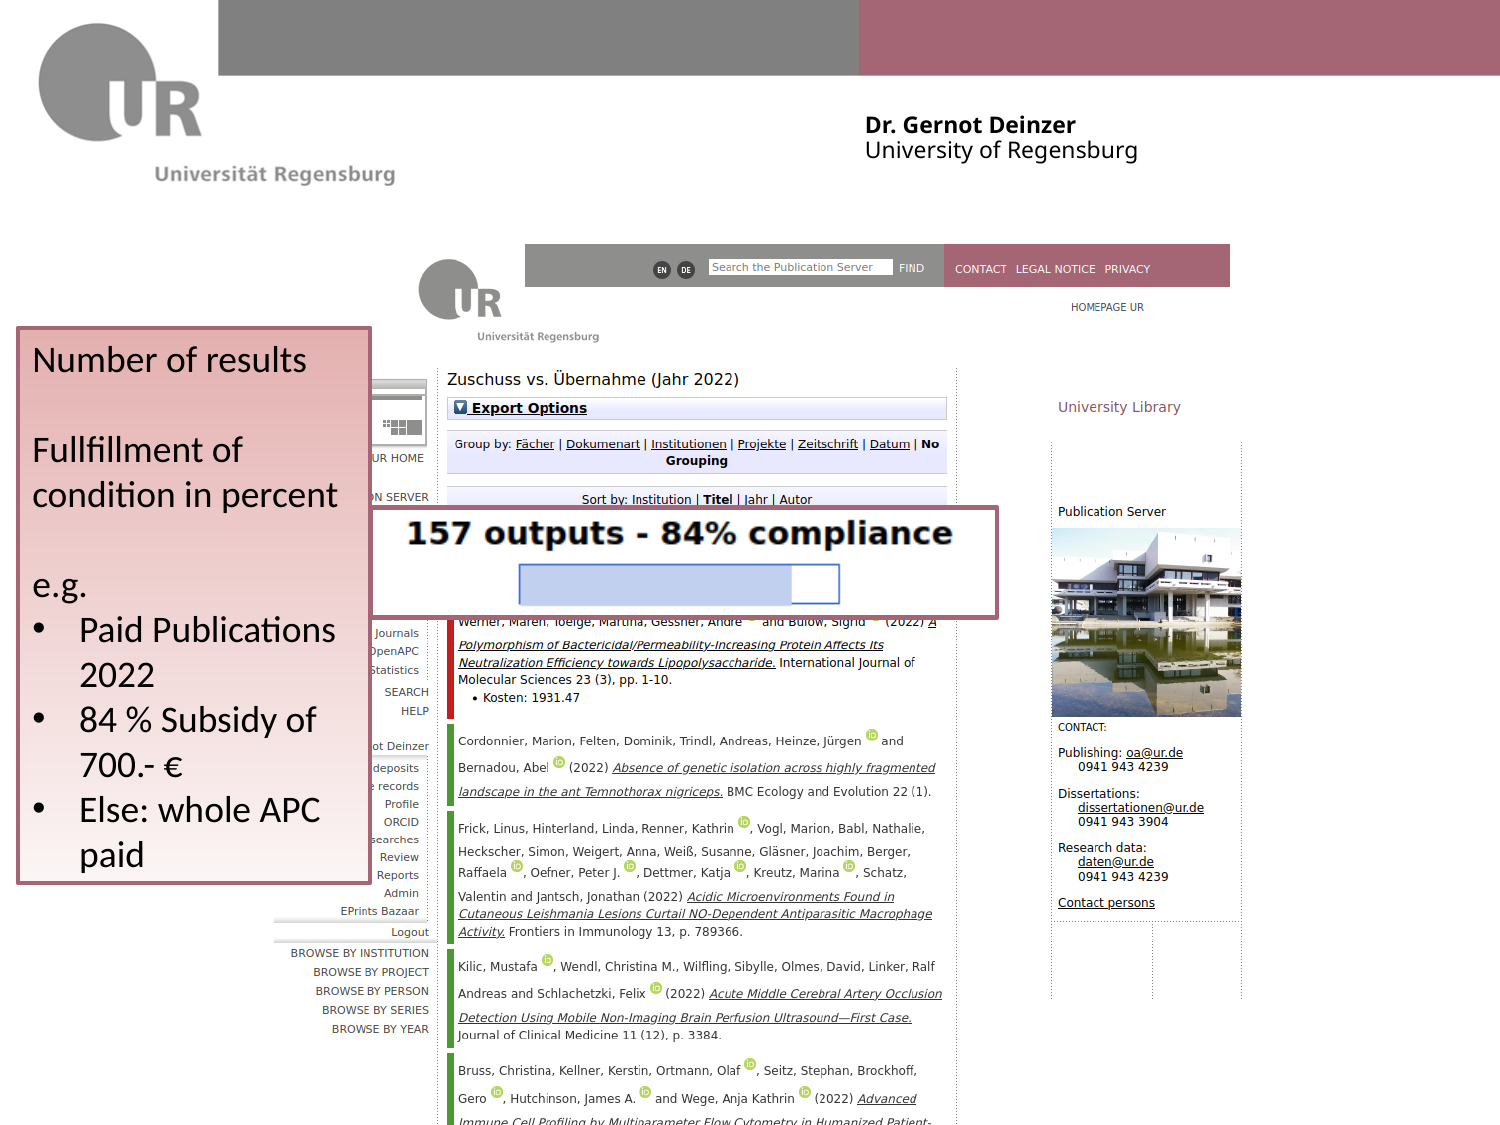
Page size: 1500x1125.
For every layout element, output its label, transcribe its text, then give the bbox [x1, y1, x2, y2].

picture [17, 18, 419, 209]
picture [274, 244, 1278, 1125]
picture [373, 509, 996, 616]
text_box Number of results Fullfillment of condition in percent e.g. Paid Publications 2022 84 % Subsidy of 700.- € Else: whole APC paid [17, 327, 371, 883]
